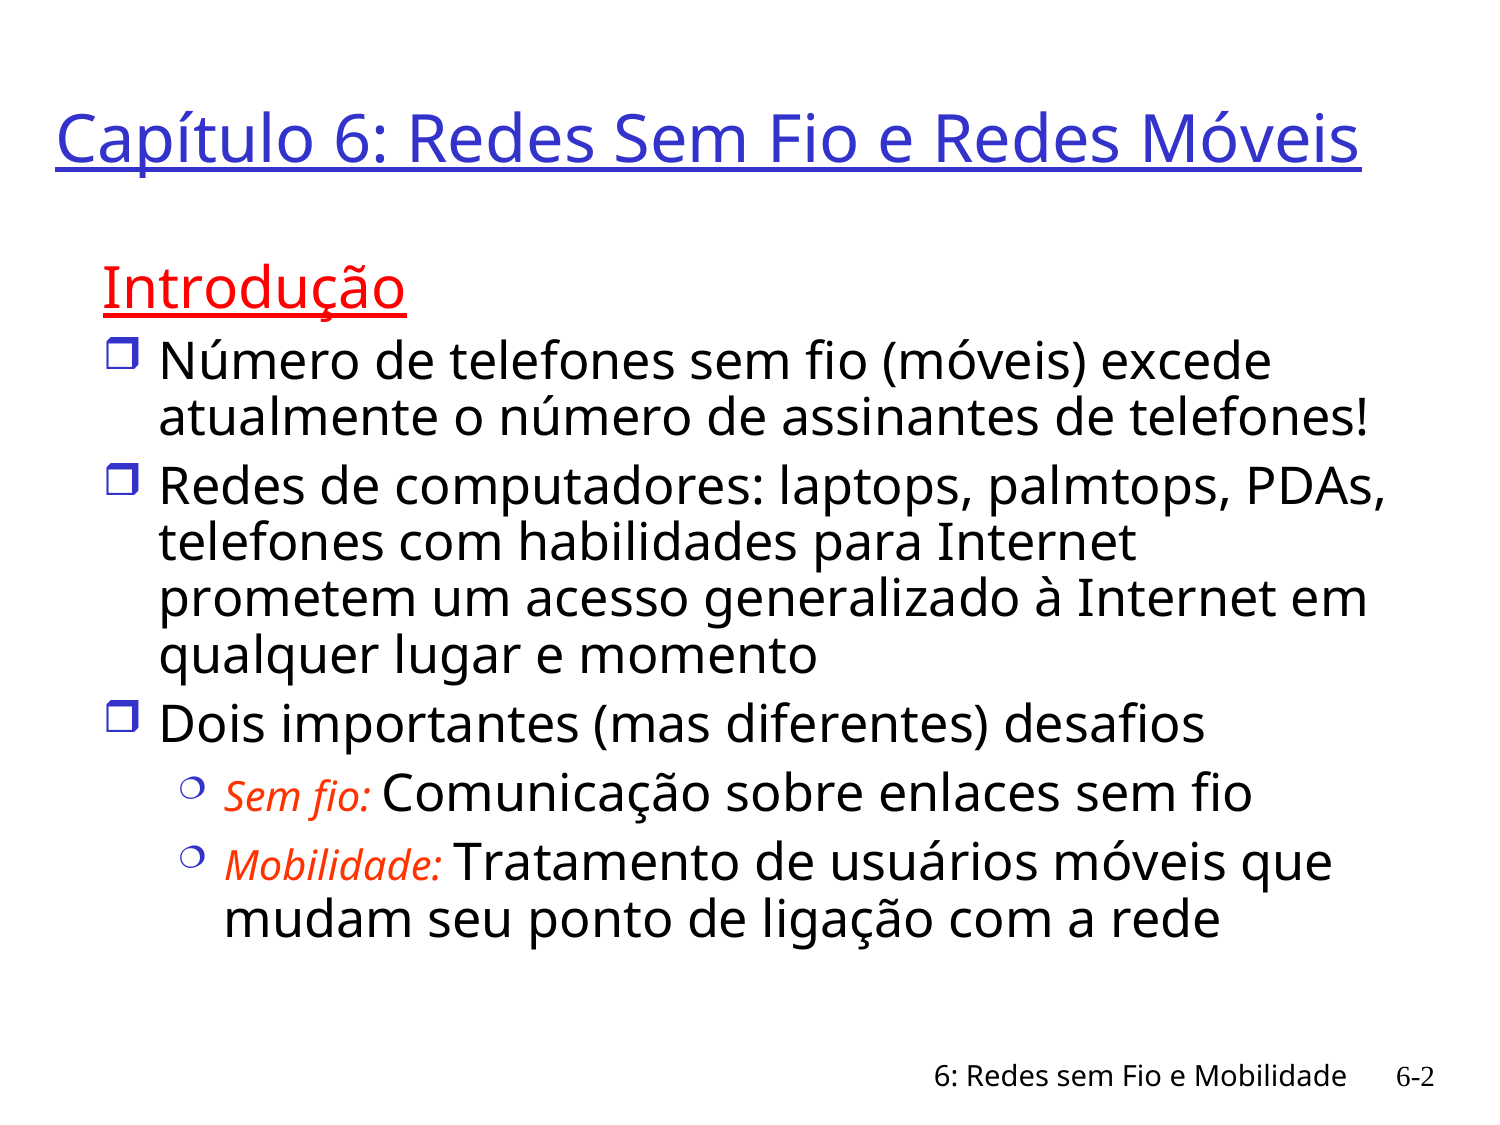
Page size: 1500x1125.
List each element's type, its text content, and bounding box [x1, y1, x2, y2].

text_box Introdução Número de telefones sem fio (móveis) excede atualmente o número de assinantes de telefones! Redes de computadores: laptops, palmtops, PDAs, telefones com habilidades para Internet prometem um acesso generalizado à Internet em qualquer lugar e momento Dois importantes (mas diferentes) desafios Sem fio: Comunicação sobre enlaces sem fio Mobilidade: Tratamento de usuários móveis que mudam seu ponto de ligação com a rede [87, 251, 1407, 988]
text_box 6: Redes sem Fio e Mobilidade [728, 1050, 1339, 1125]
text_box Capítulo 6: Redes Sem Fio e Redes Móveis [40, 41, 1453, 230]
text_box 6-<number> [1339, 1050, 1451, 1125]
